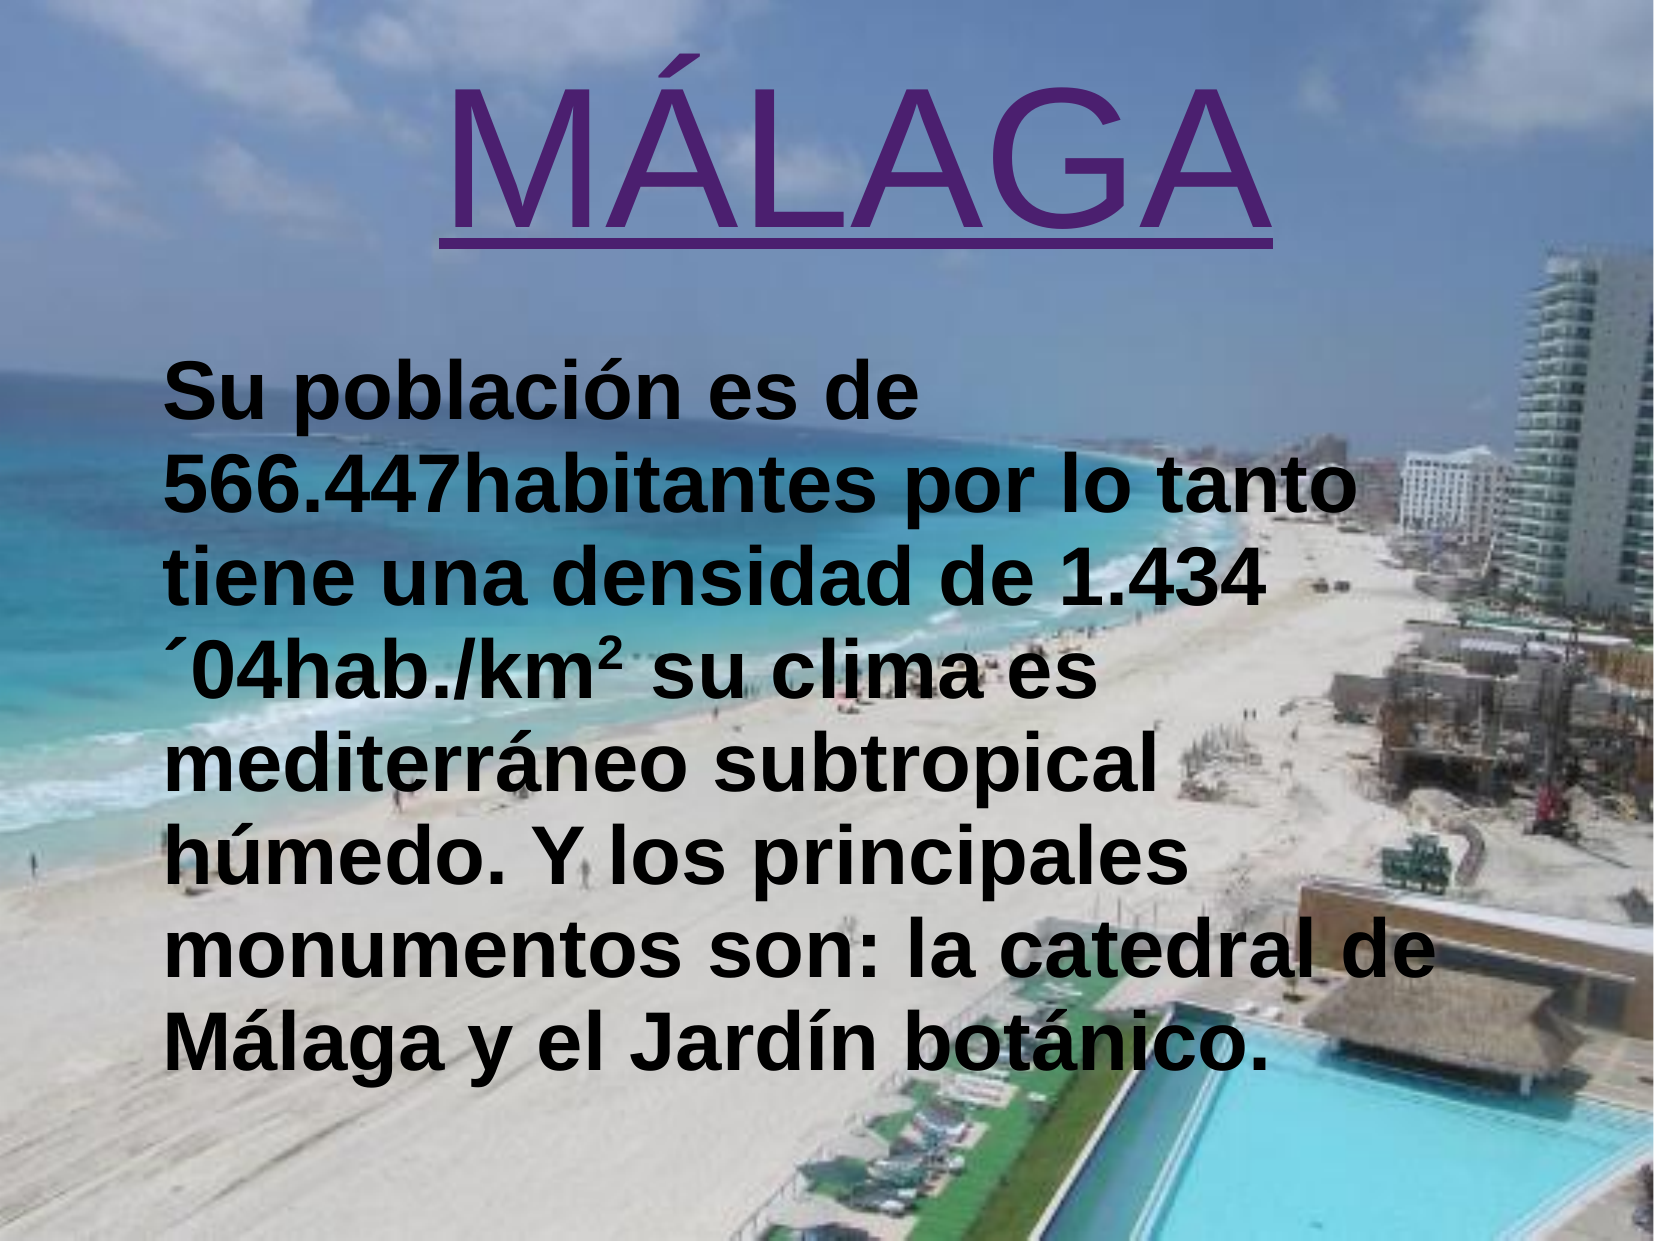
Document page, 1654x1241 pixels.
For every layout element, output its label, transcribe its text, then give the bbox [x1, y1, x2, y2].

text_box MÁLAGA [383, 39, 1329, 278]
picture [0, 0, 1654, 1241]
text_box Su población es de 566.447habitantes por lo tanto tiene una densidad de 1.434´04hab./km2 su clima es mediterráneo subtropical húmedo. Y los principales monumentos son: la catedral de Málaga y el Jardín botánico. [147, 336, 1565, 1099]
